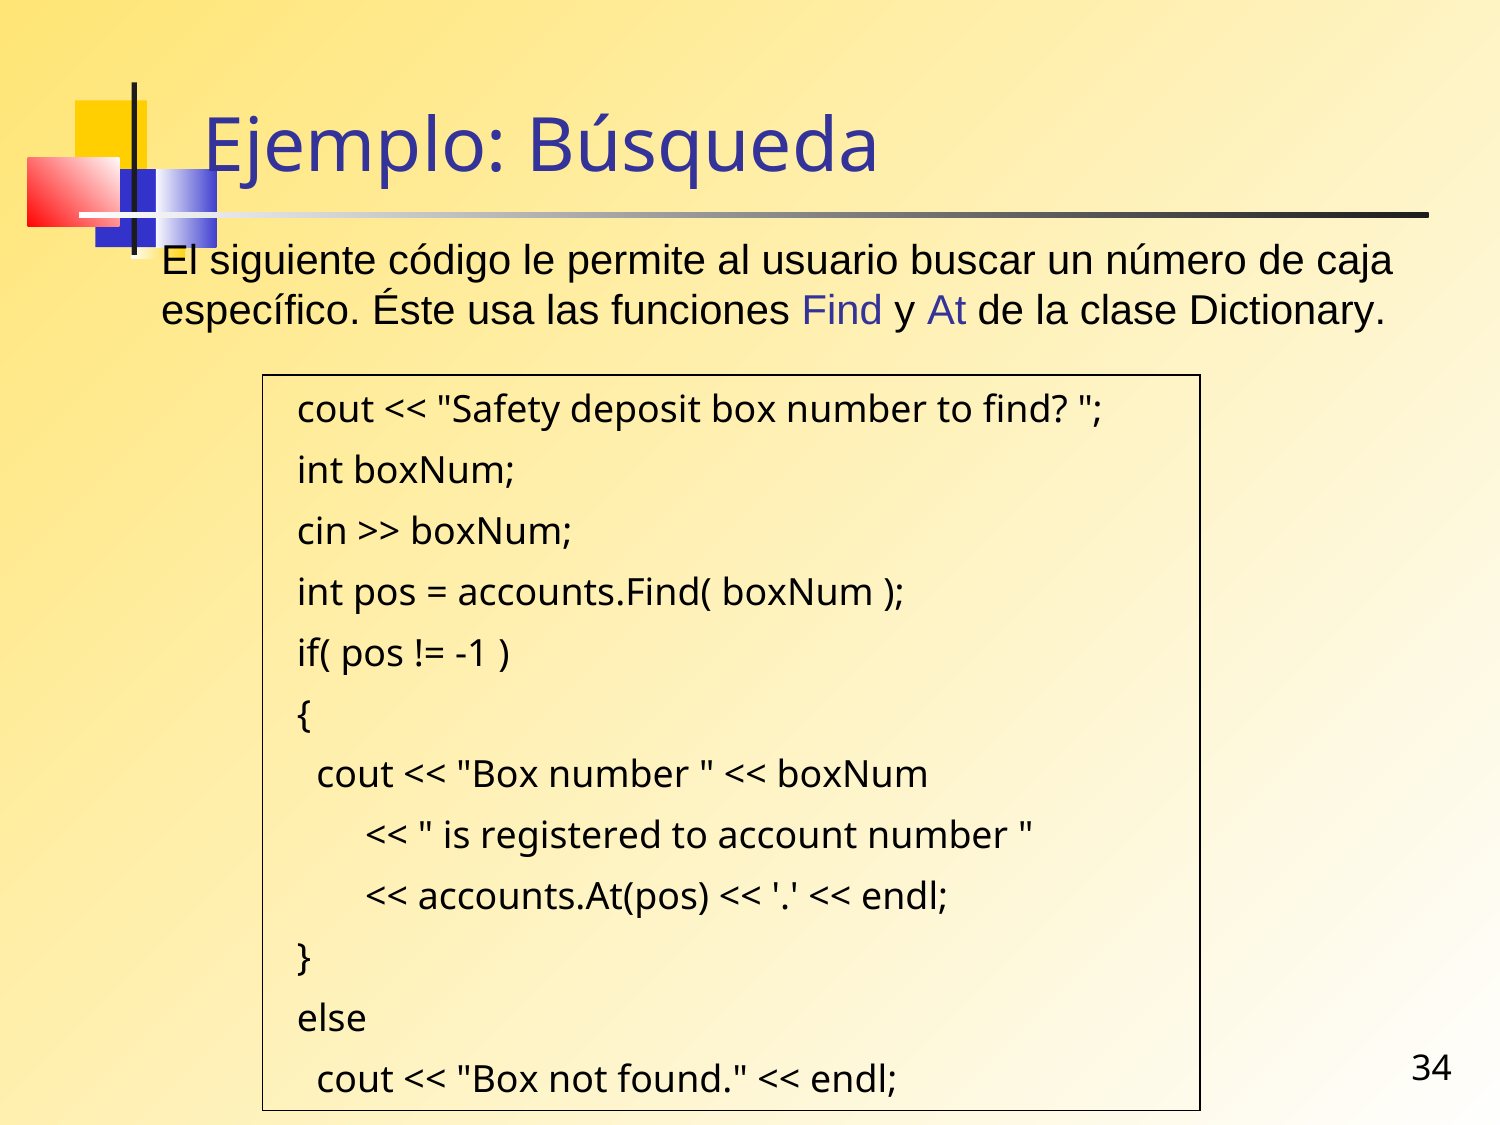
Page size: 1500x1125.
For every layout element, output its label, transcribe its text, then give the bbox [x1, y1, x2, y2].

text_box El siguiente código le permite al usuario buscar un número de caja específico. Éste usa las funciones Find y At de la clase Dictionary. [137, 224, 1450, 341]
title Ejemplo: Búsqueda [187, 37, 1466, 201]
list cout << "Safety deposit box number to find? "; int boxNum; cin >> boxNum; int pos = accounts.Find( boxNum ); if( pos != -1 )‏ { cout << "Box number " << boxNum << " is registered to account number " << accounts.At(pos) << '.' << endl; } else cout << "Box not found." << endl; [262, 374, 1200, 1101]
